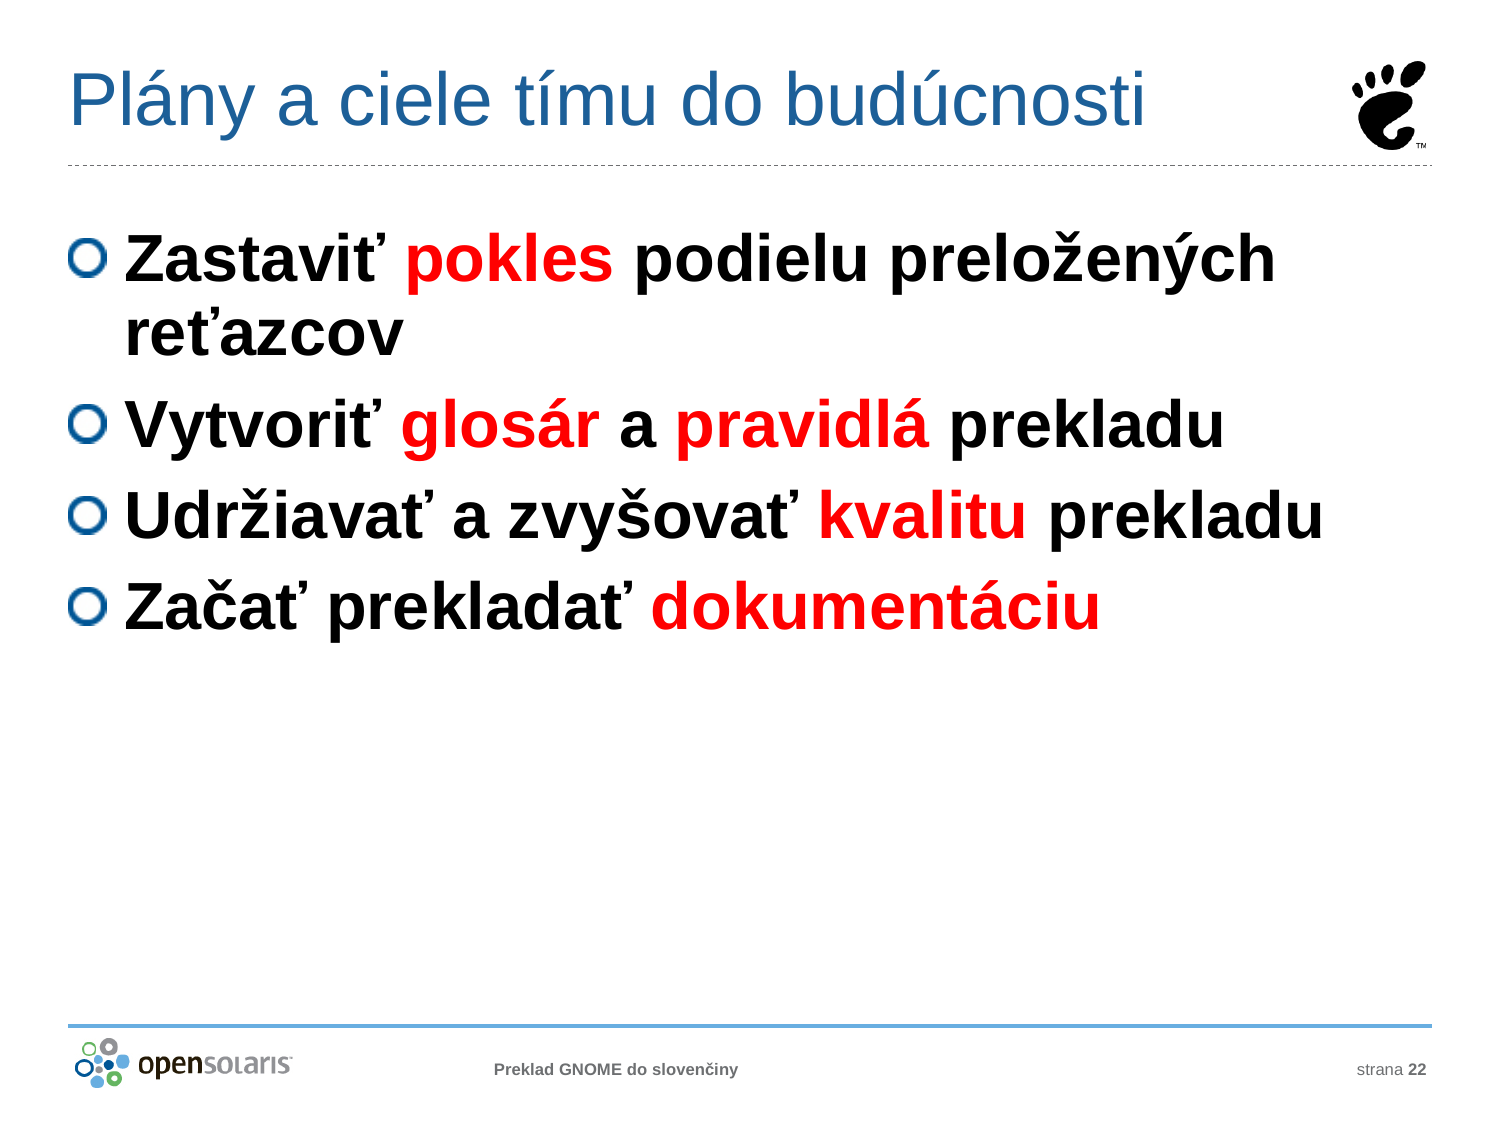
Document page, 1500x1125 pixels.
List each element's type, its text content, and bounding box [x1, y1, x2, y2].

title Plány a ciele tímu do budúcnosti [68, 51, 1388, 148]
picture [1352, 61, 1426, 150]
list Zastaviť pokles podielu preložených reťazcov Vytvoriť glosár a pravidlá prekladu Udržiavať a zvyšovať kvalitu prekladu Začať prekladať dokumentáciu [68, 220, 1432, 978]
picture [74, 1038, 293, 1088]
